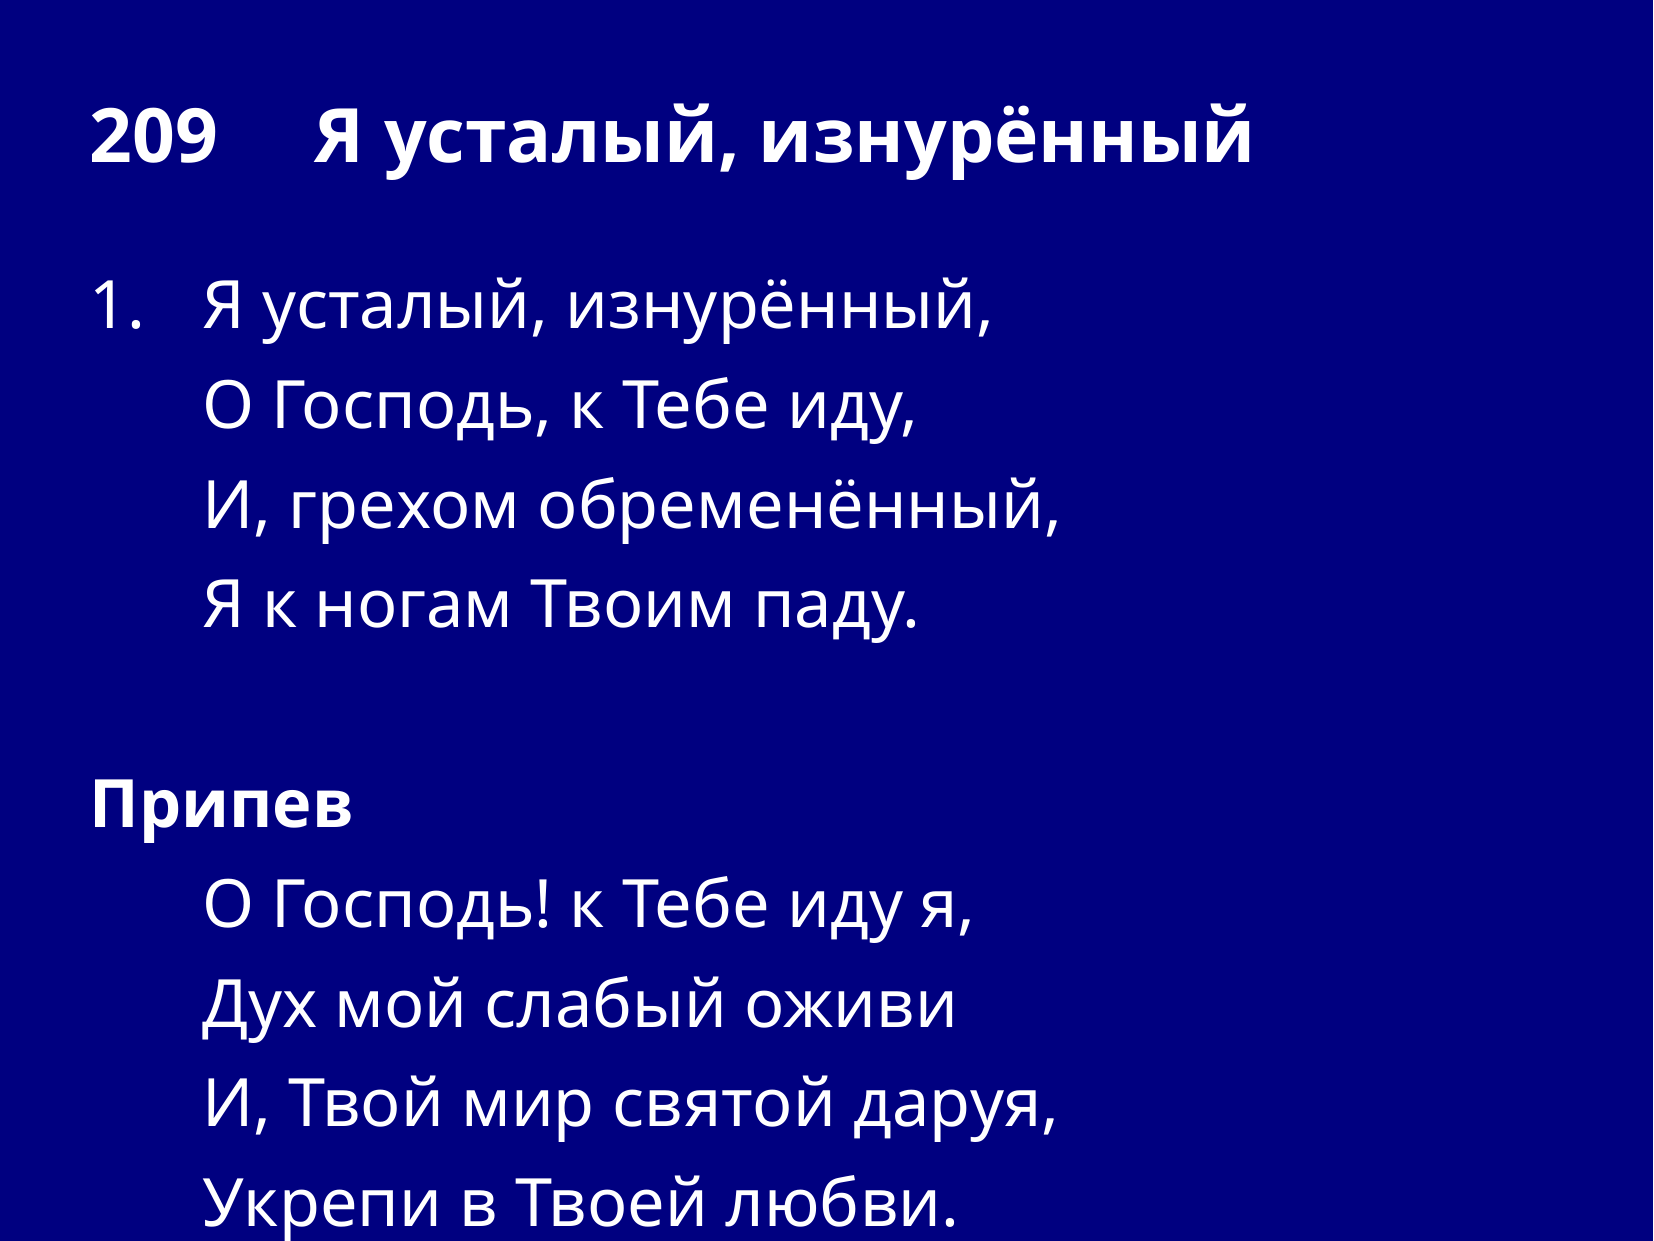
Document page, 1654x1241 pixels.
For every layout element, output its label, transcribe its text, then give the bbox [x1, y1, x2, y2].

text_box 209 Я усталый, изнурённый [75, 75, 1576, 188]
text_box 1. Я усталый, изнурённый, О Господь, к Тебе иду, И, грехом обременённый, Я к ногам Твоим паду. Припев О Господь! к Тебе иду я, Дух мой слабый оживи И, Твой мир святой даруя, Укрепи в Твоей любви. [75, 188, 1576, 1163]
